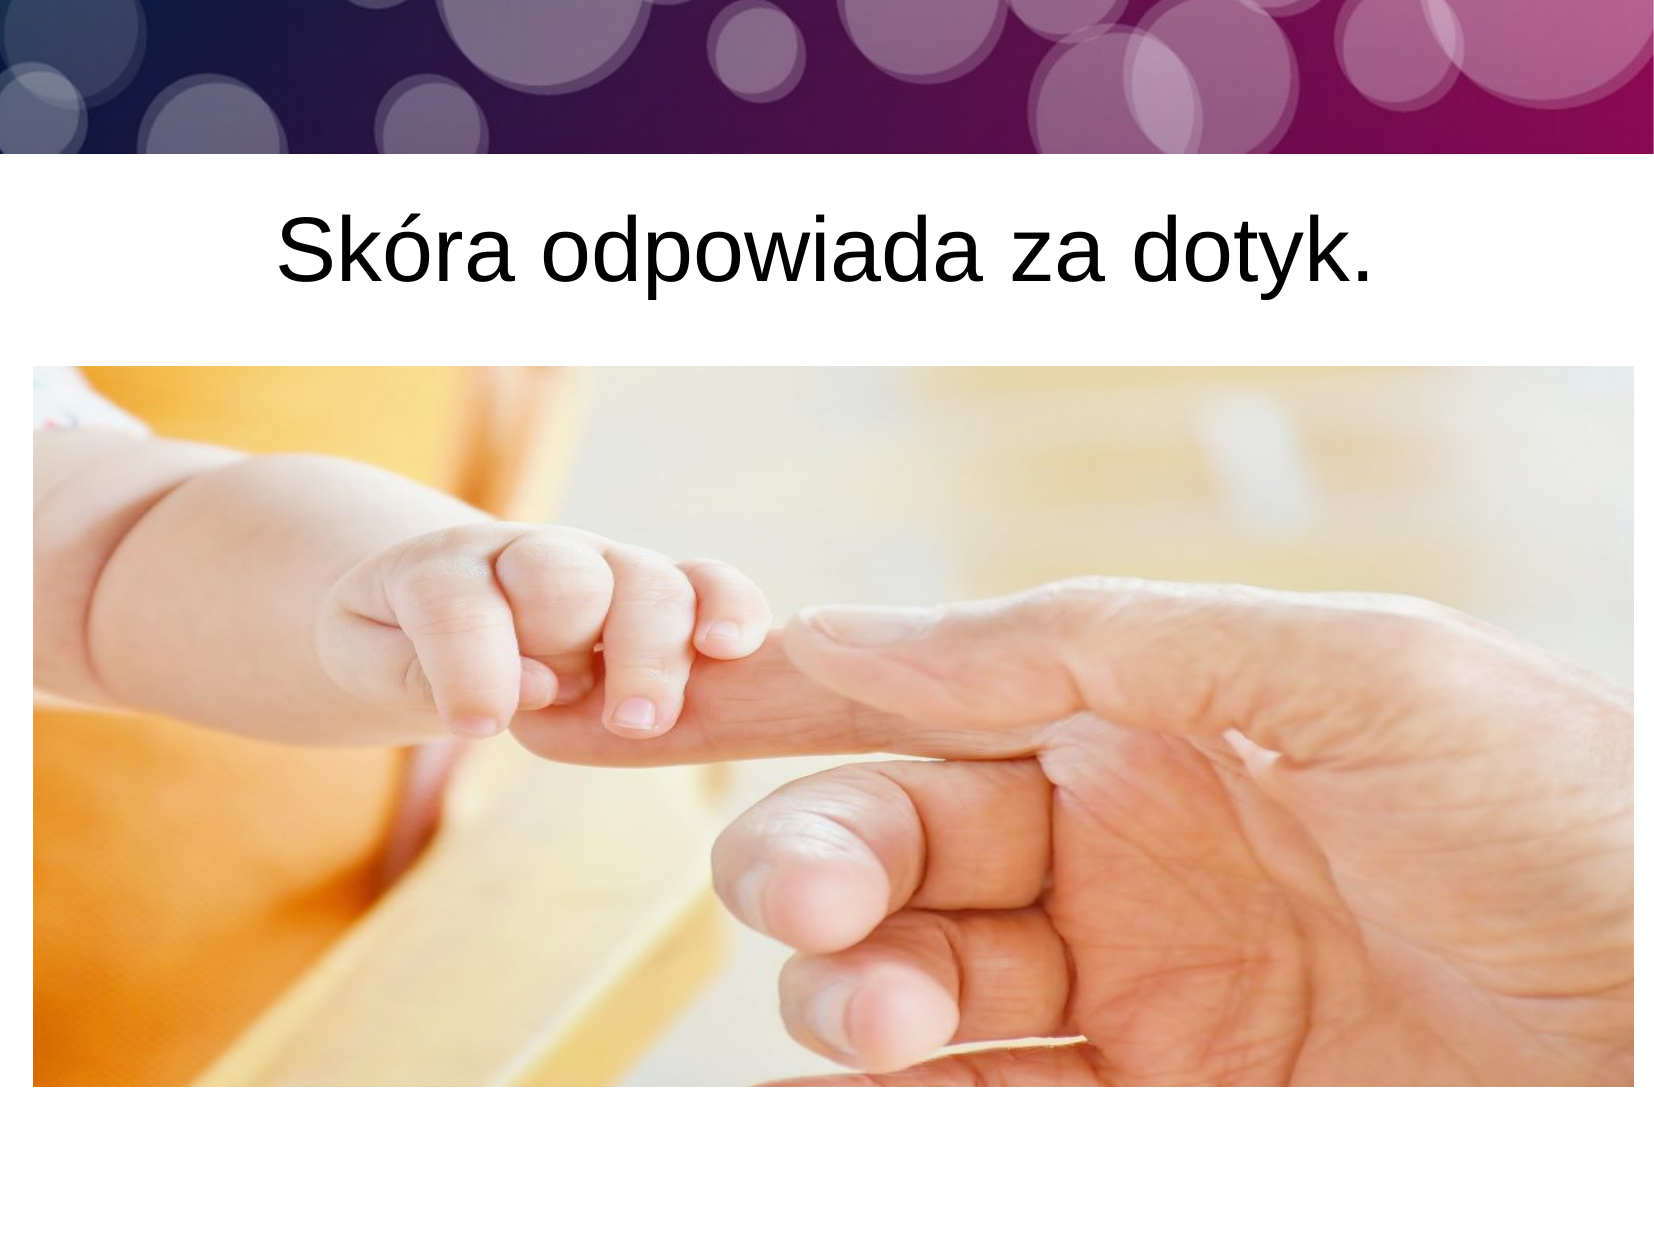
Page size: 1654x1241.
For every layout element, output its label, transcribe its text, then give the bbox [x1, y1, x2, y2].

picture [33, 366, 1634, 1087]
title Skóra odpowiada za dotyk. [82, 159, 1571, 331]
